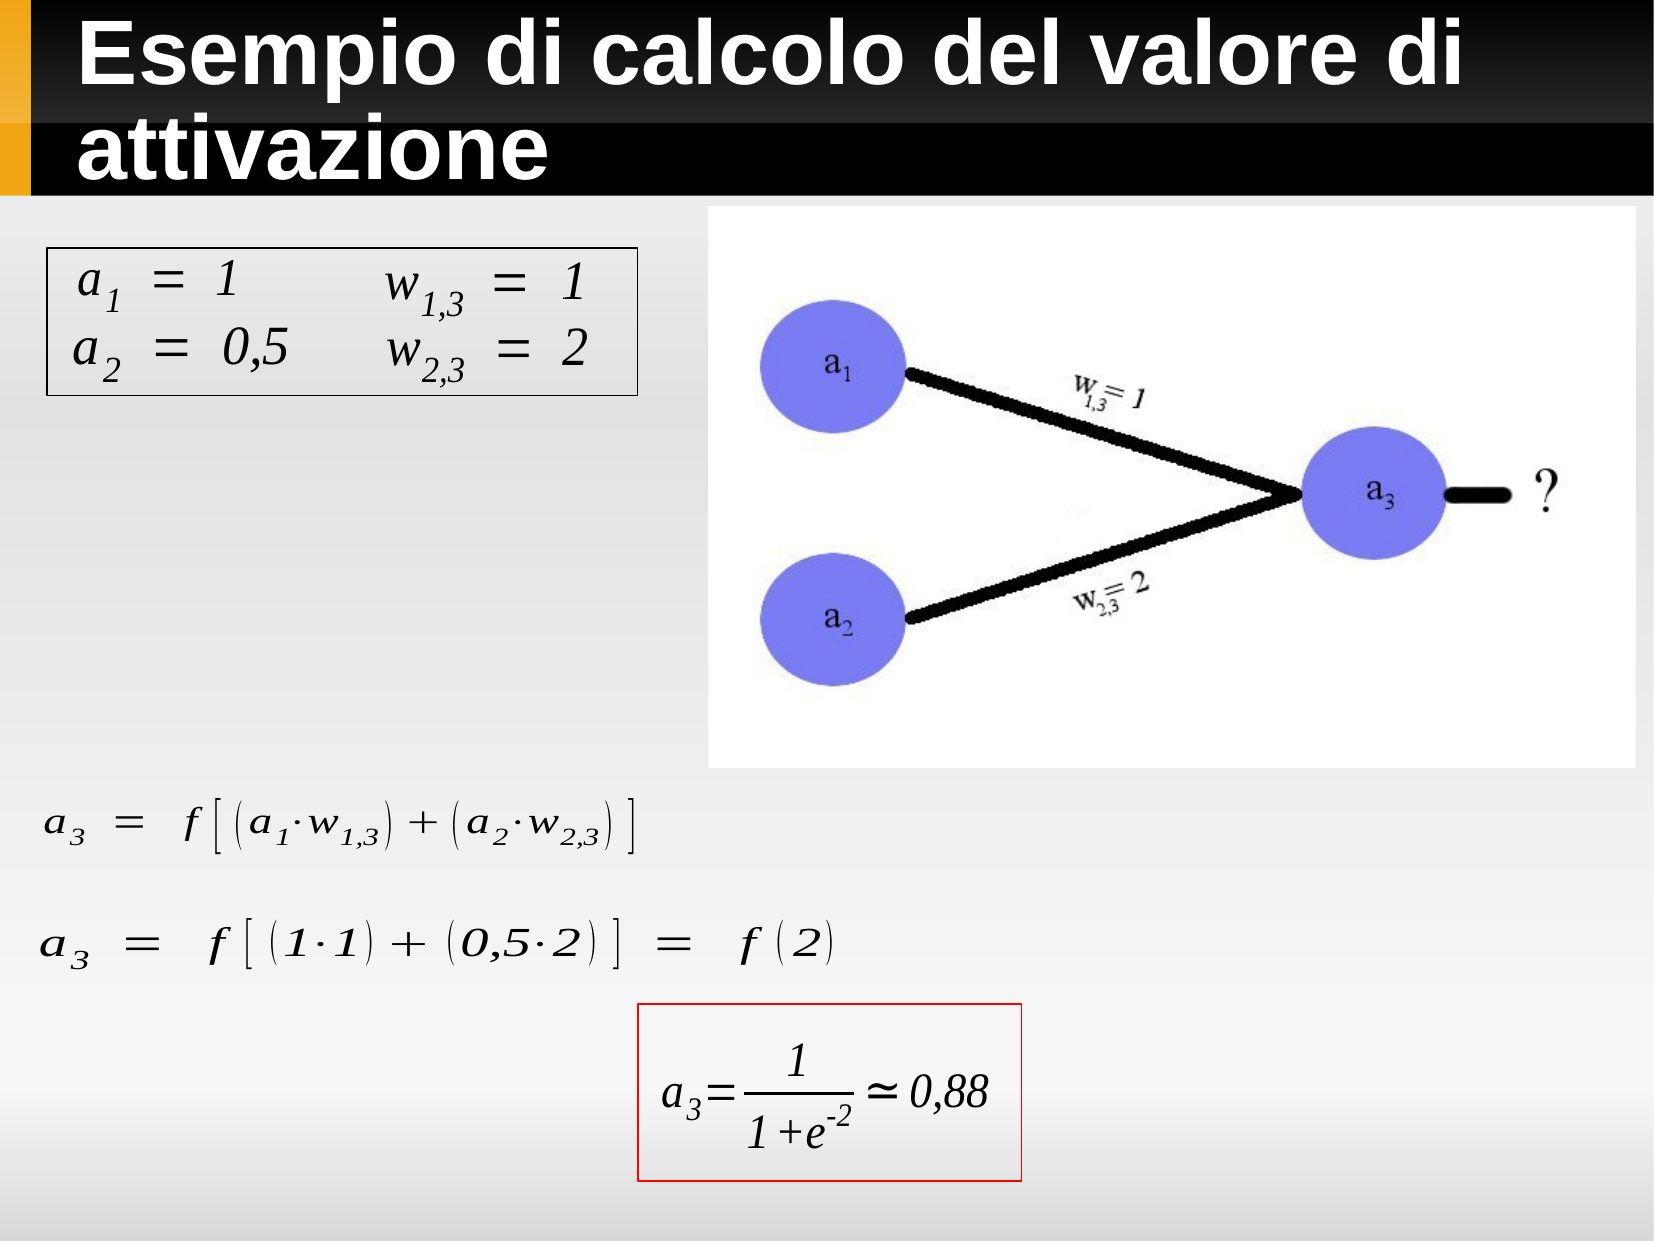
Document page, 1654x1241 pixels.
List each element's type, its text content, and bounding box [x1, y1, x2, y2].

chart [368, 250, 609, 390]
chart [58, 248, 313, 390]
chart [24, 915, 855, 975]
chart [649, 1033, 999, 1159]
picture [0, 0, 1654, 1241]
chart [31, 796, 652, 857]
title Esempio di calcolo del valore di attivazione [76, 1, 1565, 207]
